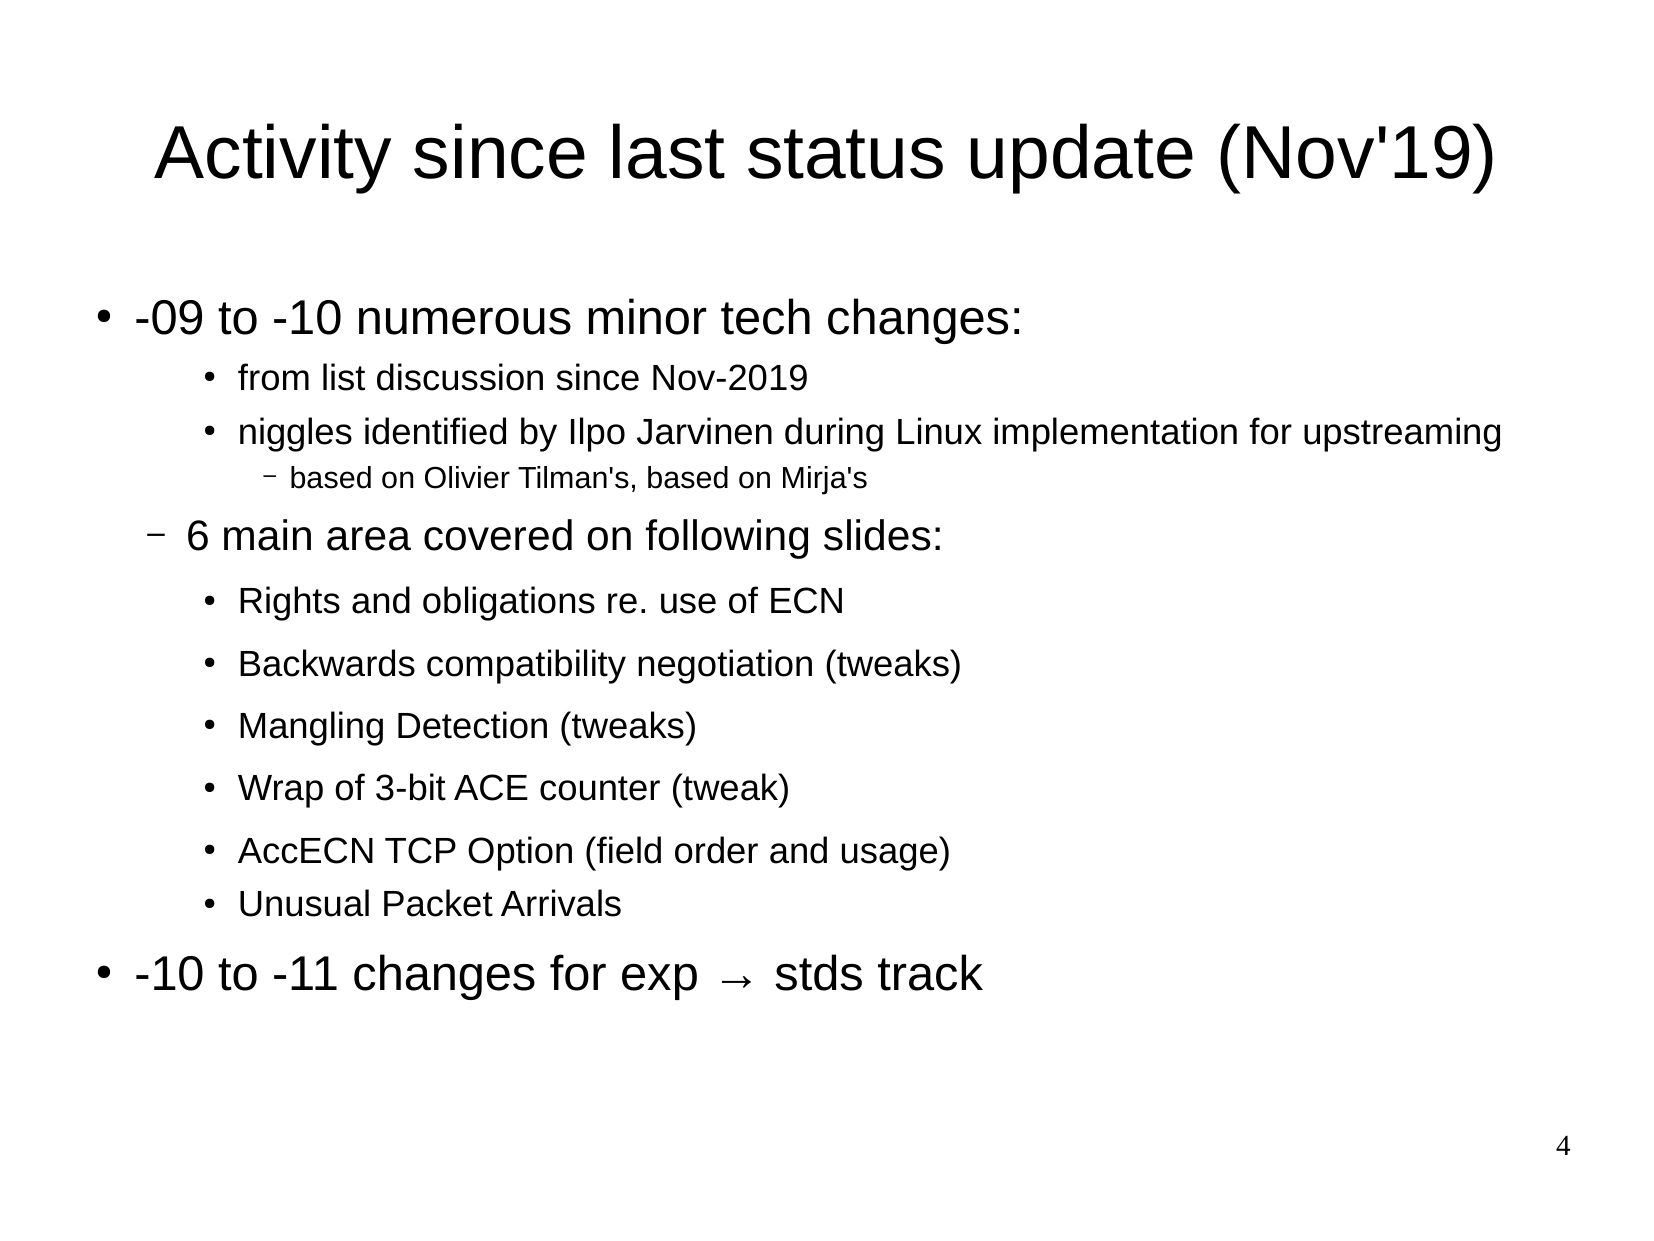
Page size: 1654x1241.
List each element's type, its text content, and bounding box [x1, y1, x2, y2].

list -09 to -10 numerous minor tech changes: from list discussion since Nov-2019 niggles identified by Ilpo Jarvinen during Linux implementation for upstreaming based on Olivier Tilman's, based on Mirja's 6 main area covered on following slides: Rights and obligations re. use of ECN Backwards compatibility negotiation (tweaks) Mangling Detection (tweaks) Wrap of 3-bit ACE counter (tweak) AccECN TCP Option (field order and usage) Unusual Packet Arrivals -10 to -11 changes for exp → stds track [82, 290, 1571, 1010]
title Activity since last status update (Nov'19) [82, 49, 1571, 257]
